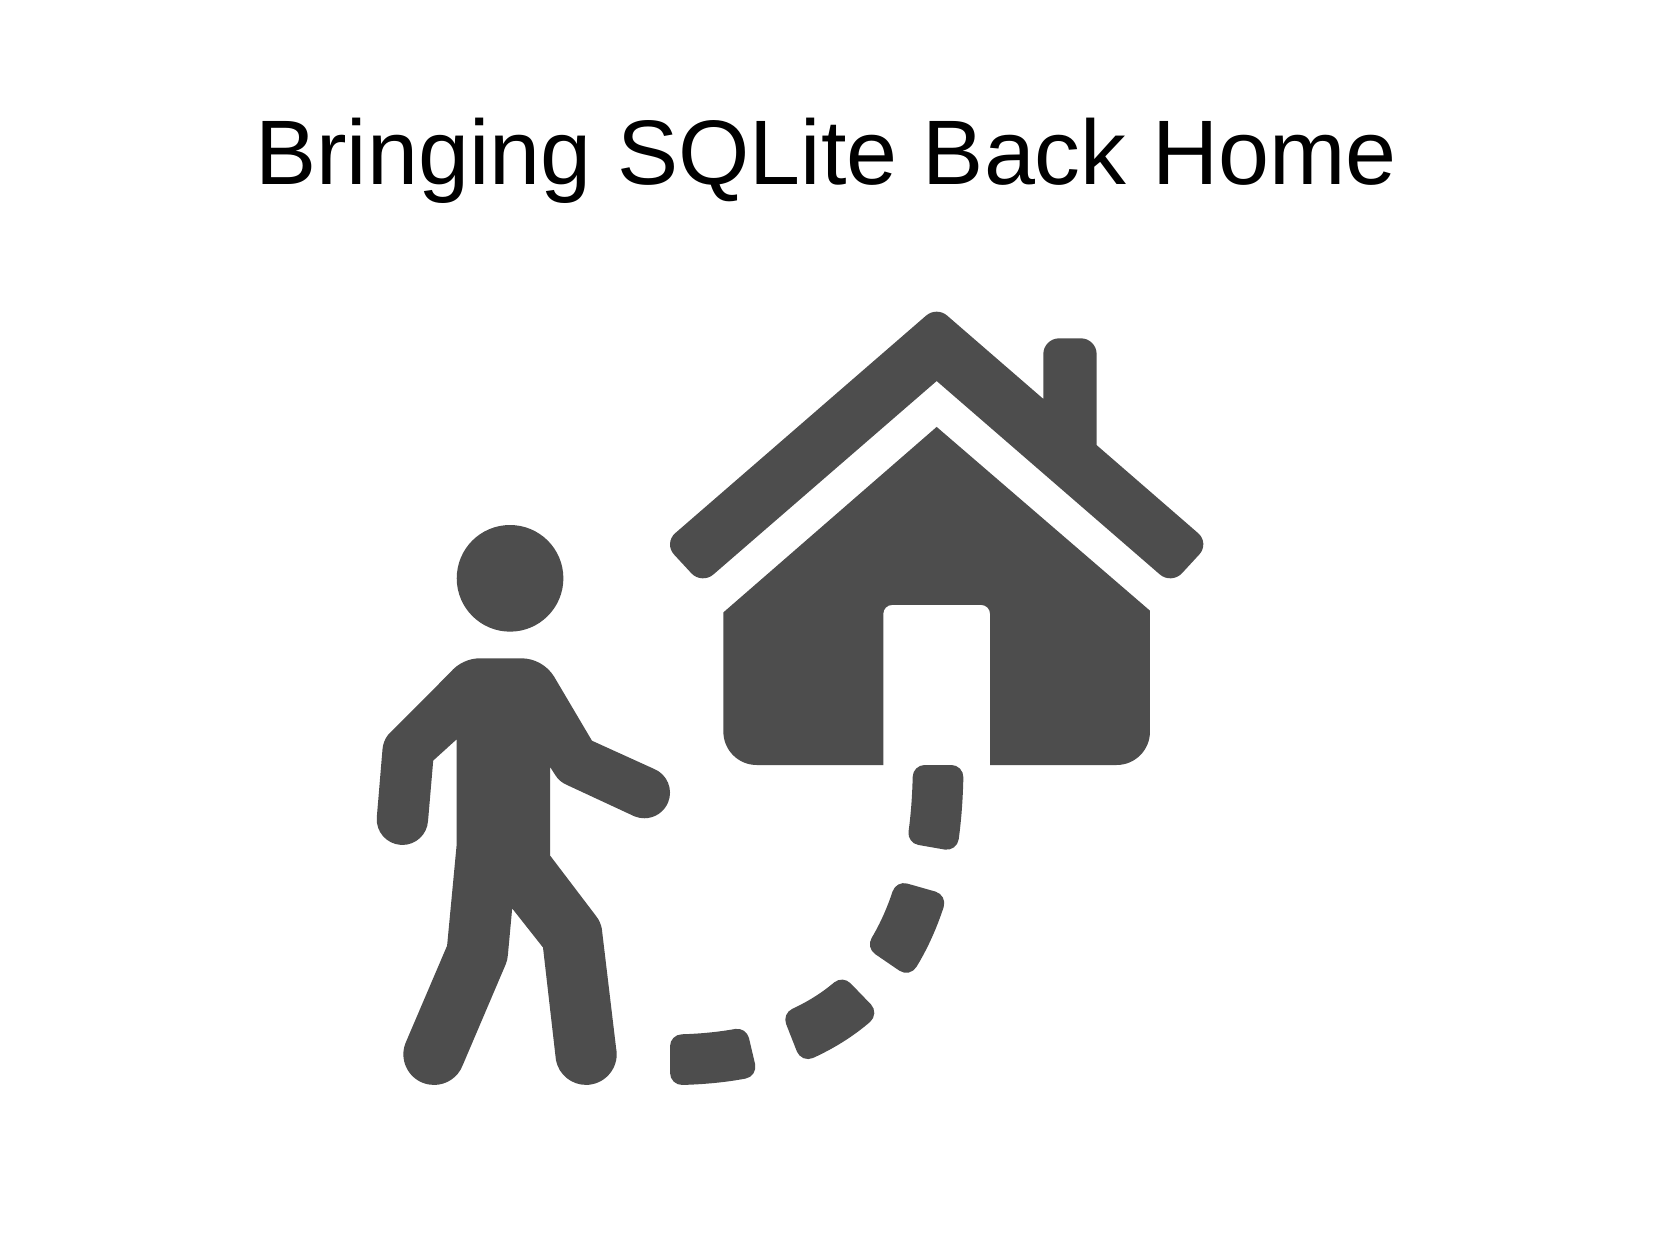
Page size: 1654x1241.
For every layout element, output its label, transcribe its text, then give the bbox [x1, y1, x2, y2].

title Bringing SQLite Back Home [82, 49, 1571, 257]
picture [376, 285, 1231, 1139]
